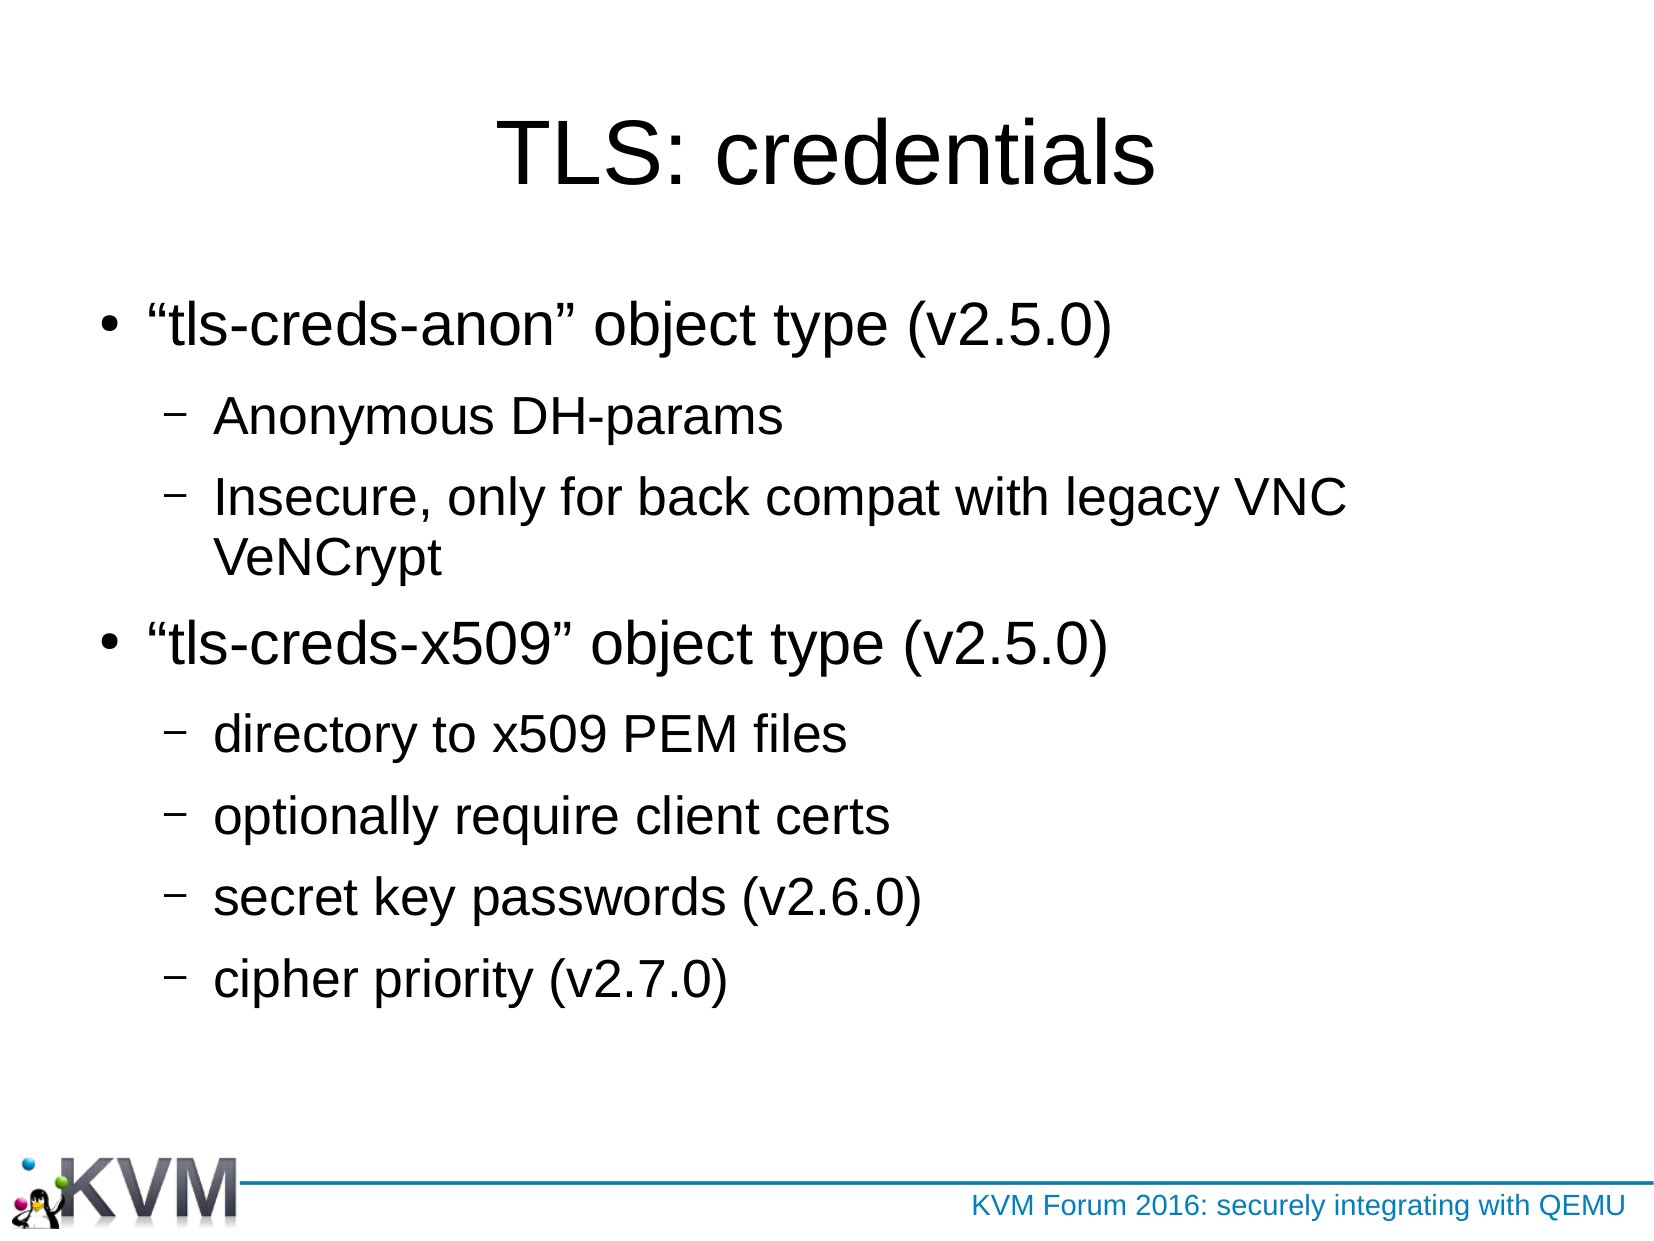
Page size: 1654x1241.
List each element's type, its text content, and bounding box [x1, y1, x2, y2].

list “tls-creds-anon” object type (v2.5.0) Anonymous DH-params Insecure, only for back compat with legacy VNC VeNCrypt “tls-creds-x509” object type (v2.5.0) directory to x509 PEM files optionally require client certs secret key passwords (v2.6.0) cipher priority (v2.7.0) [82, 290, 1571, 1010]
picture [11, 1157, 1654, 1229]
title TLS: credentials [82, 49, 1571, 257]
